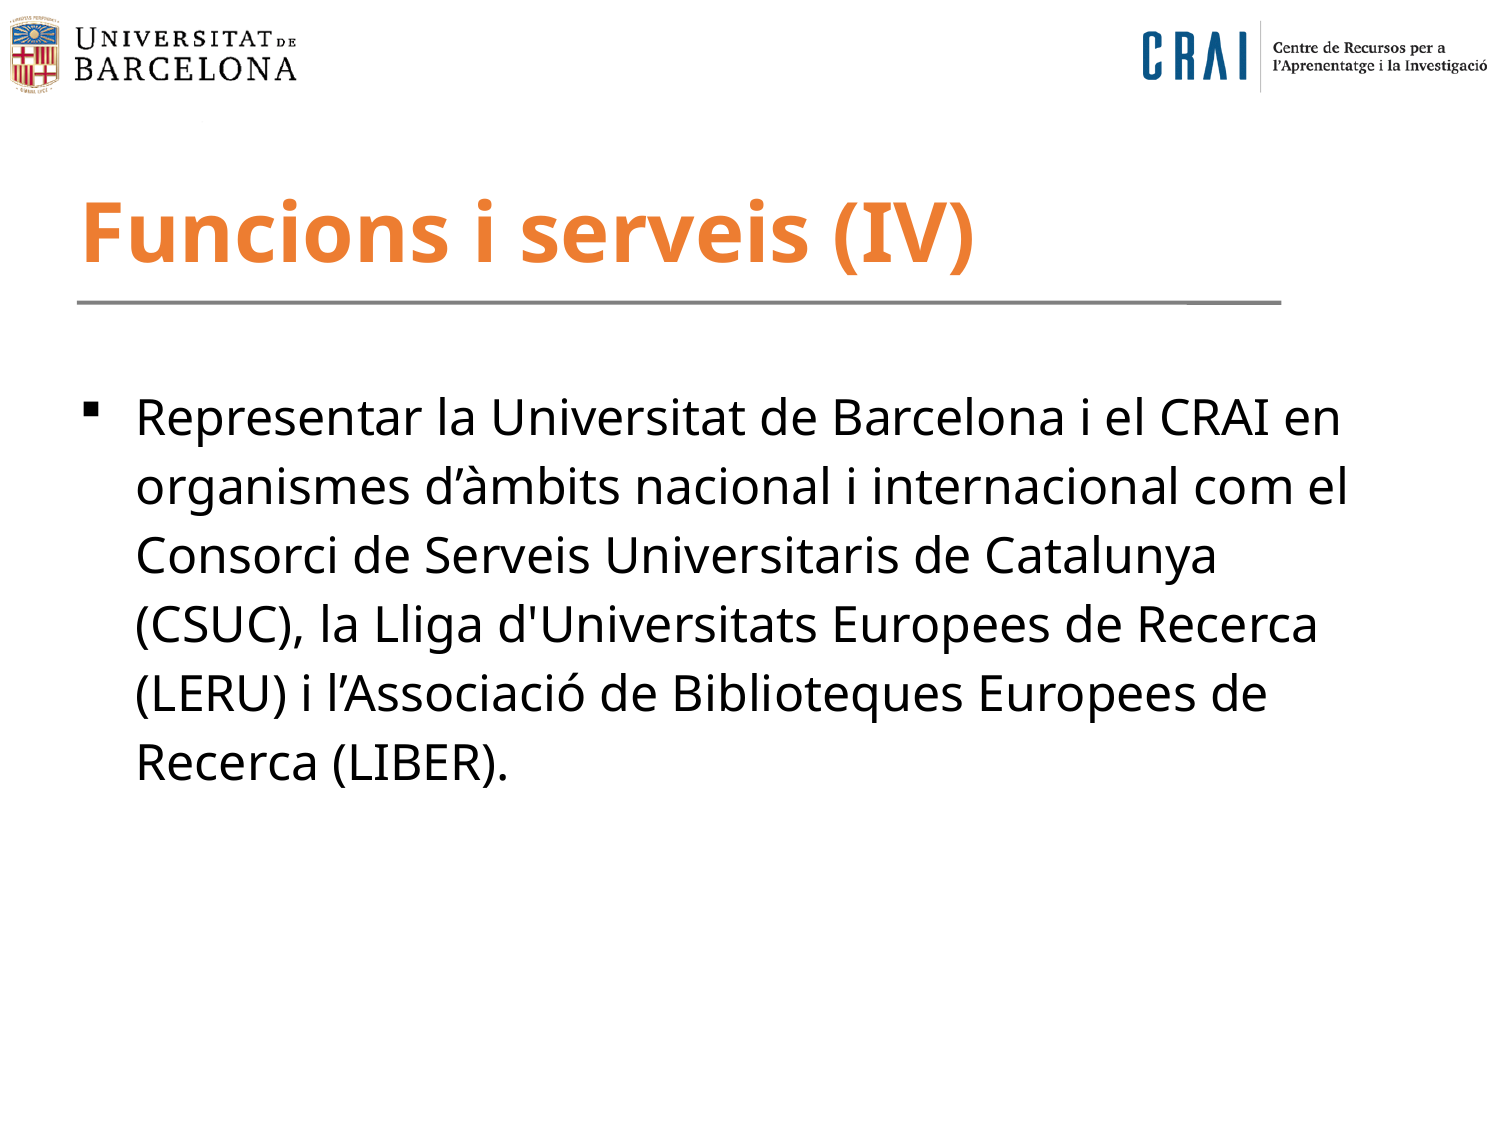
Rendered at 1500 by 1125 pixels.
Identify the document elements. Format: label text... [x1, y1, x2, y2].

text_box Funcions i serveis (IV) [64, 171, 1376, 287]
picture [8, 14, 1490, 219]
text_box Representar la Universitat de Barcelona i el CRAI en organismes d’àmbits nacional i internacional com el Consorci de Serveis Universitaris de Catalunya (CSUC), la Lliga d'Universitats Europees de Recerca (LERU) i l’Associació de Biblioteques Europees de Recerca (LIBER). [64, 368, 1400, 798]
